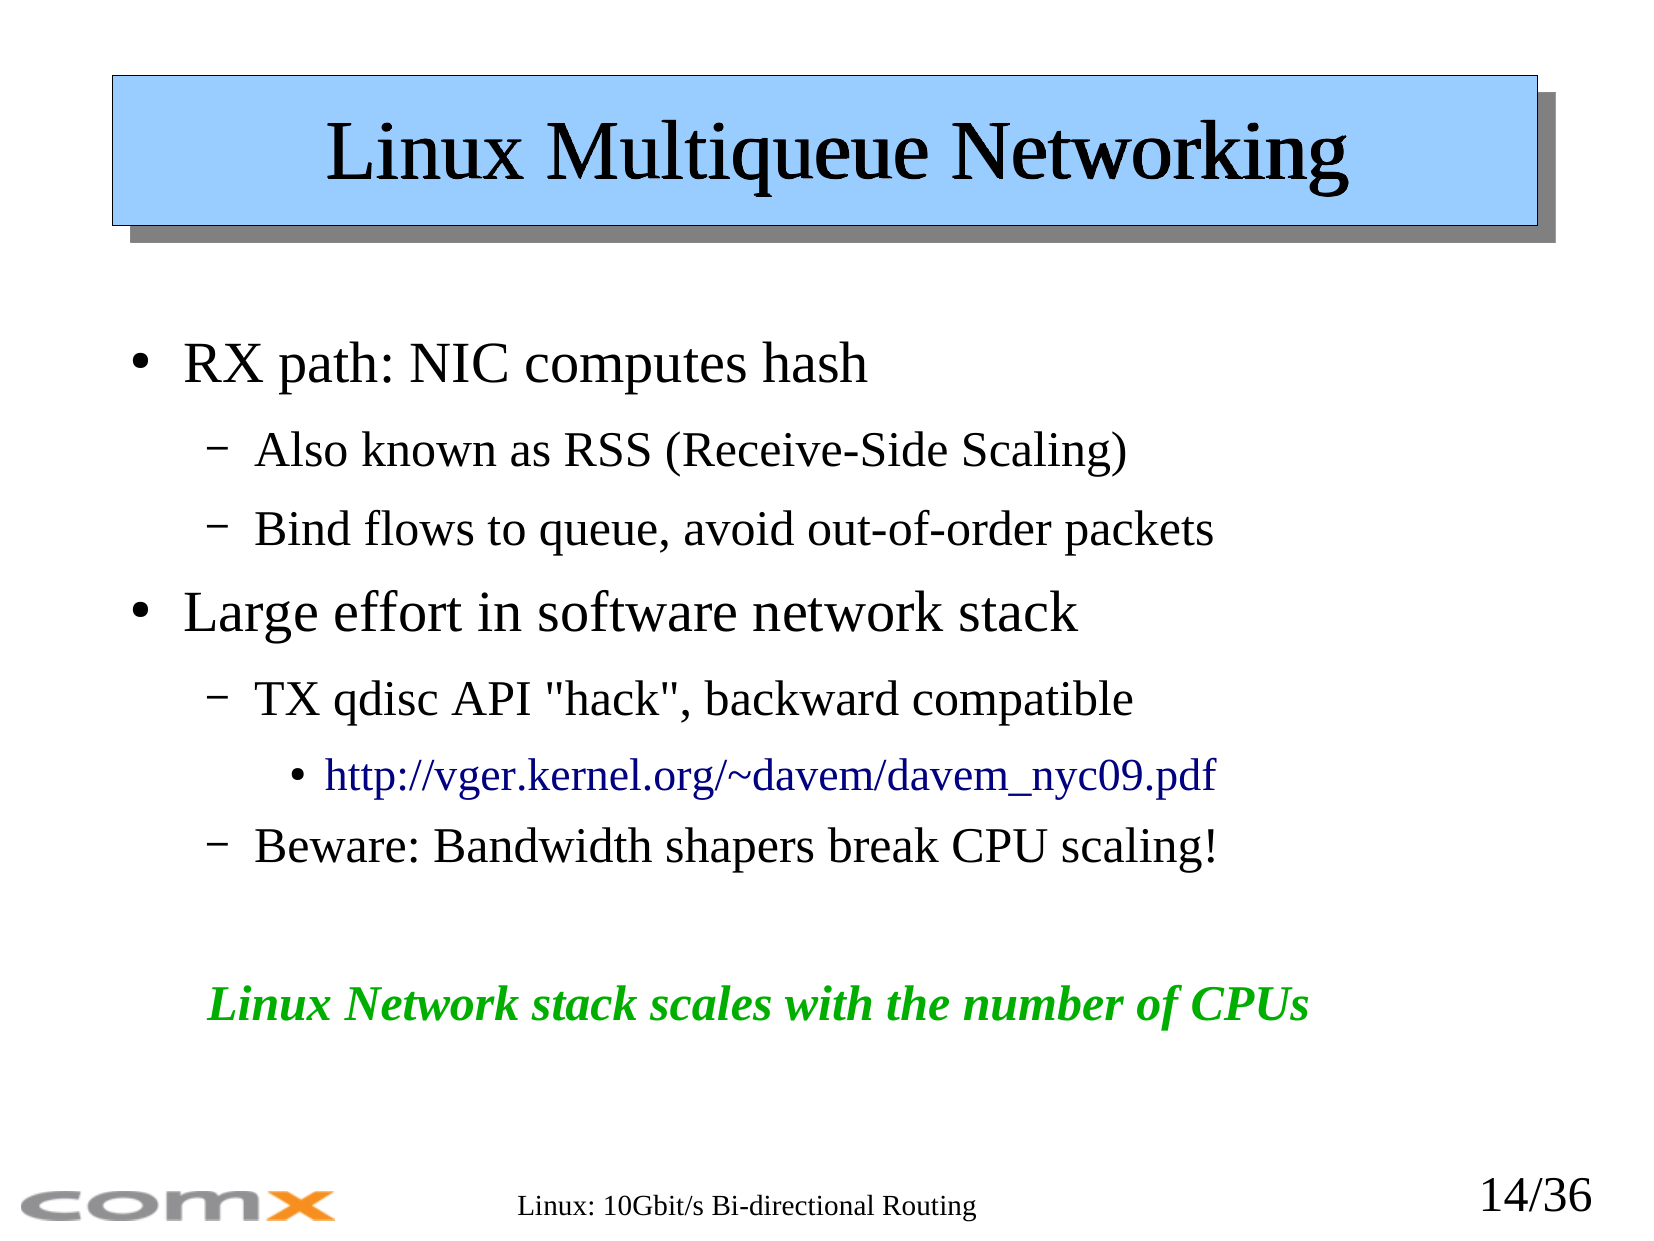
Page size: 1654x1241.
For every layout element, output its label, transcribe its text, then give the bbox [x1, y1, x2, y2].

list RX path: NIC computes hash Also known as RSS (Receive-Side Scaling) Bind flows to queue, avoid out-of-order packets Large effort in software network stack TX qdisc API "hack", backward compatible http://vger.kernel.org/~davem/davem_nyc09.pdf Beware: Bandwidth shapers break CPU scaling! Linux Network stack scales with the number of CPUs [112, 330, 1576, 1088]
picture [21, 1191, 335, 1221]
title Linux Multiqueue Networking [116, 90, 1538, 211]
